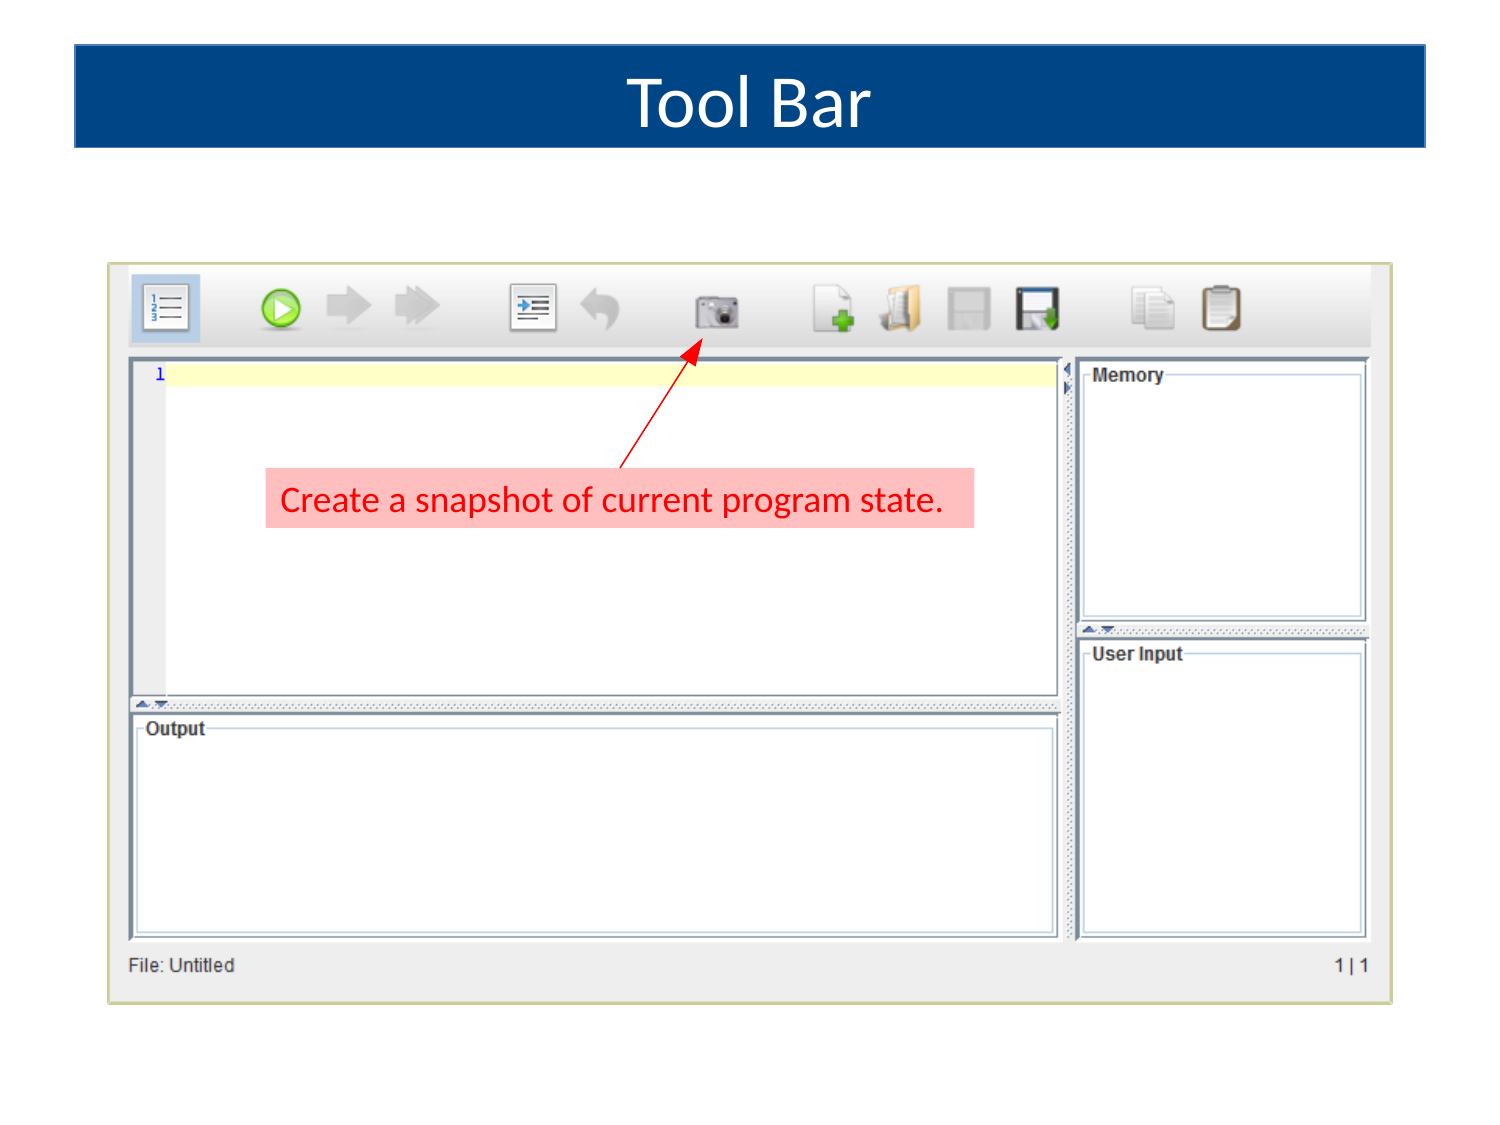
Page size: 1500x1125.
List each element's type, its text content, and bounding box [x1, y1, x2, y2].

title Tool Bar [75, 45, 1425, 148]
text_box Create a snapshot of current program state. [265, 467, 975, 528]
picture [107, 262, 1393, 1005]
